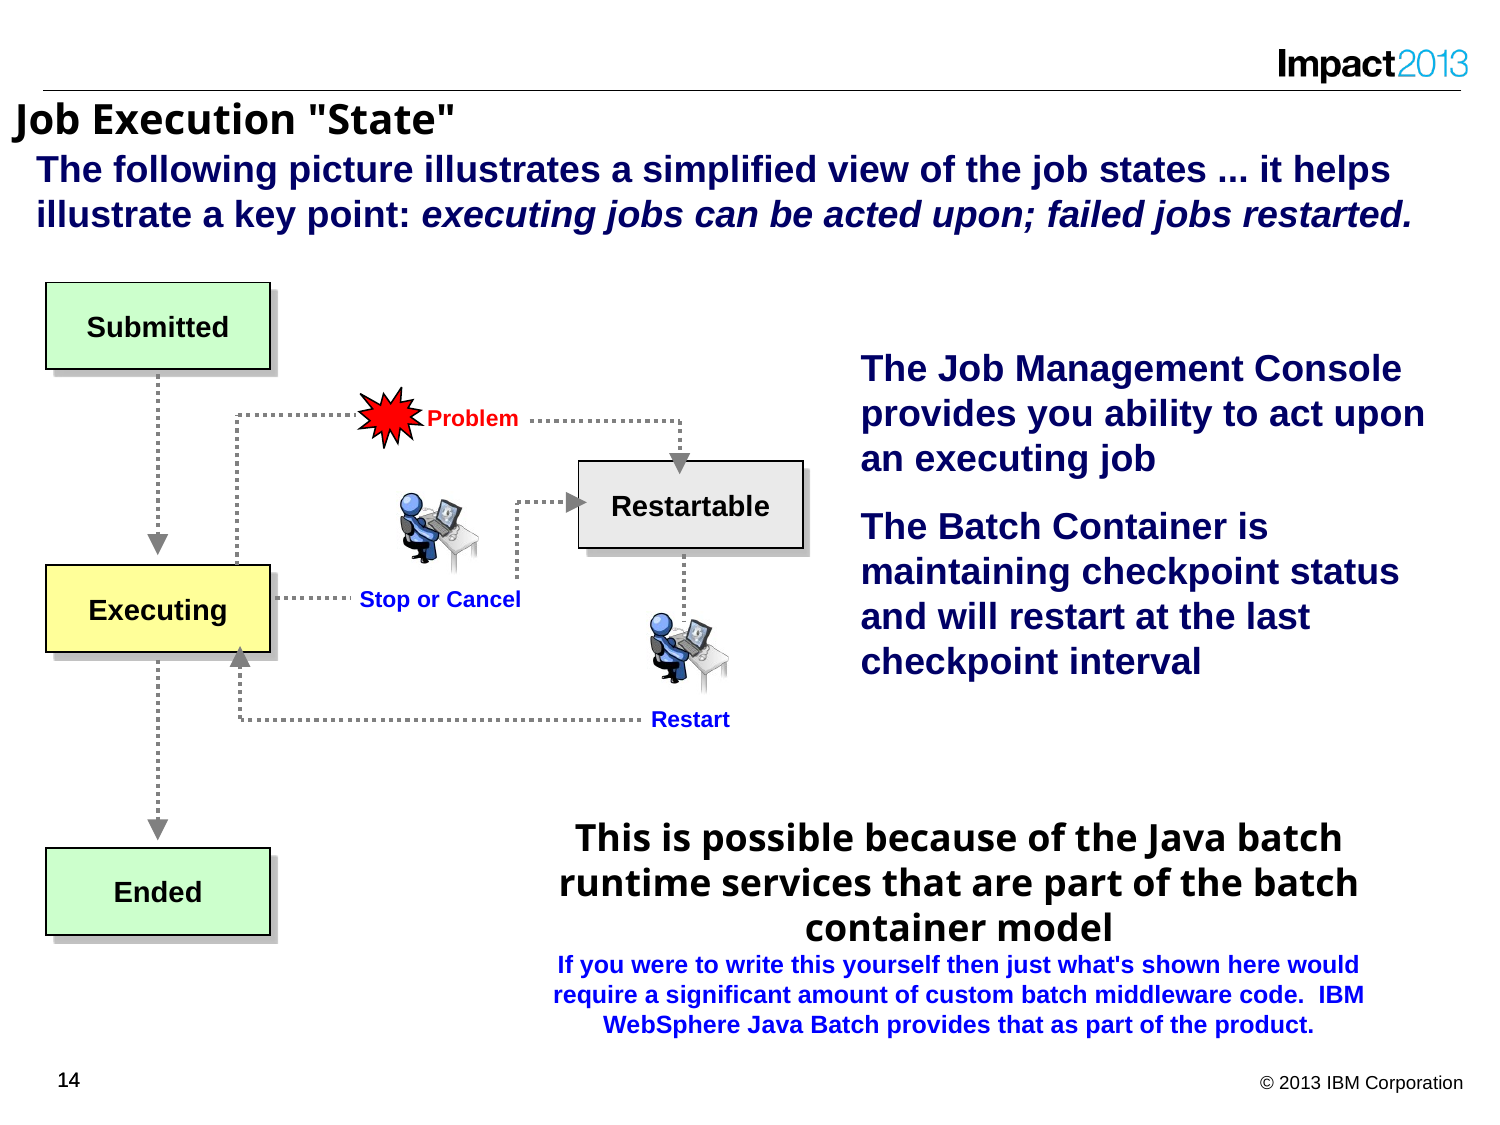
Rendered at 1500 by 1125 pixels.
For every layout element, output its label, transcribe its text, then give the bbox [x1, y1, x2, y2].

picture [1279, 49, 1468, 84]
text_box Problem [423, 403, 523, 432]
text_box [45, 282, 271, 369]
text_box This is possible because of the Java batch runtime services that are part of the batch container model If you were to write this yourself then just what's shown here would require a significant amount of custom batch middleware code. IBM WebSphere Java Batch provides that as part of the product. [525, 805, 1394, 1047]
picture [646, 611, 736, 701]
text_box Restart [594, 704, 788, 732]
text_box [578, 461, 803, 548]
picture [396, 491, 486, 581]
text_box The following picture illustrates a simplified view of the job states ... it helps illustrate a key point: executing jobs can be acted upon; failed jobs restarted. [35, 145, 1469, 236]
text_box The Job Management Console provides you ability to act upon an executing job The Batch Container is maintaining checkpoint status and will restart at the last checkpoint interval [845, 336, 1454, 690]
text_box [45, 848, 271, 935]
text_box [359, 387, 423, 449]
text_box Job Execution "State" [0, 84, 1500, 151]
text_box Stop or Cancel [344, 584, 538, 612]
text_box Restartable [602, 486, 780, 522]
text_box [45, 565, 271, 652]
text_box Executing [69, 590, 247, 626]
picture [1420, 52, 1432, 74]
text_box Submitted [69, 307, 247, 344]
text_box Ended [69, 873, 247, 909]
